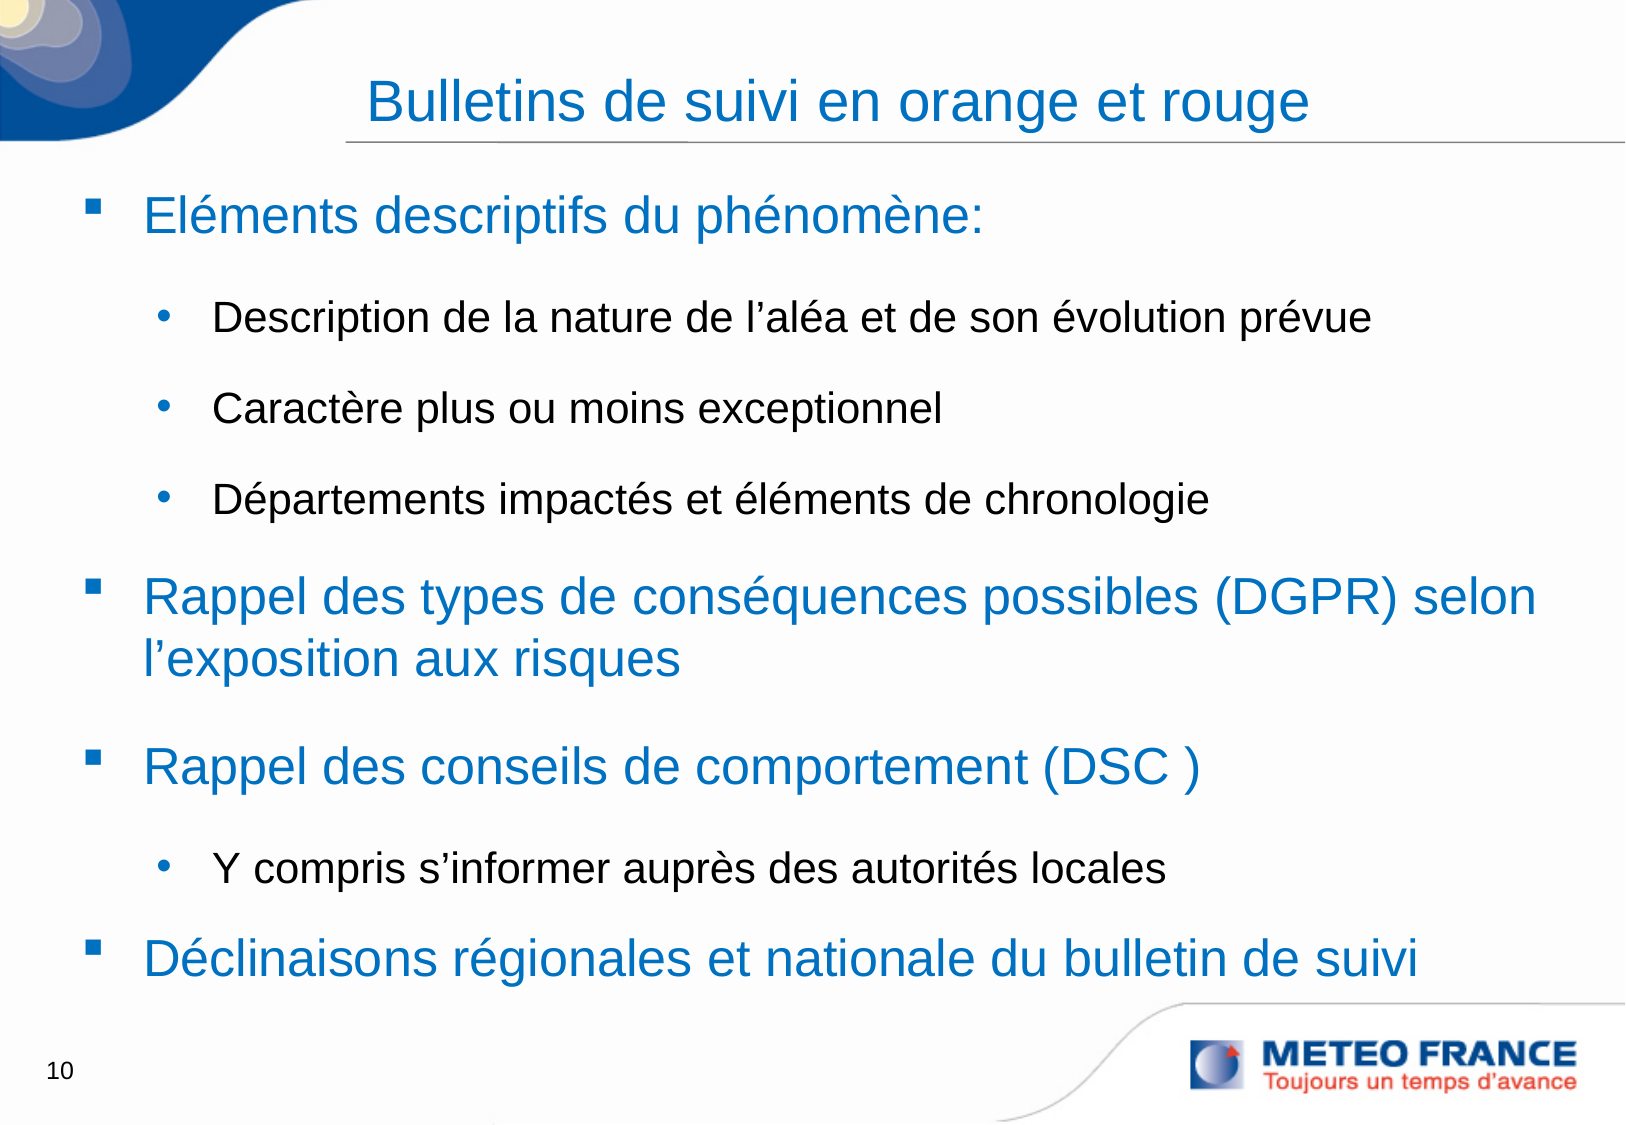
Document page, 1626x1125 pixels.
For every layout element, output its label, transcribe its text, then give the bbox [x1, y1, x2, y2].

list Eléments descriptifs du phénomène: Description de la nature de l’aléa et de son évolution prévue Caractère plus ou moins exceptionnel Départements impactés et éléments de chronologie Rappel des types de conséquences possibles (DGPR) selon l’exposition aux risques Rappel des conseils de comportement (DSC ) Y compris s’informer auprès des autorités locales Déclinaisons régionales et nationale du bulletin de suivi [81, 182, 1581, 1071]
title Bulletins de suivi en orange et rouge [351, 65, 1497, 141]
picture [0, 0, 1626, 1125]
